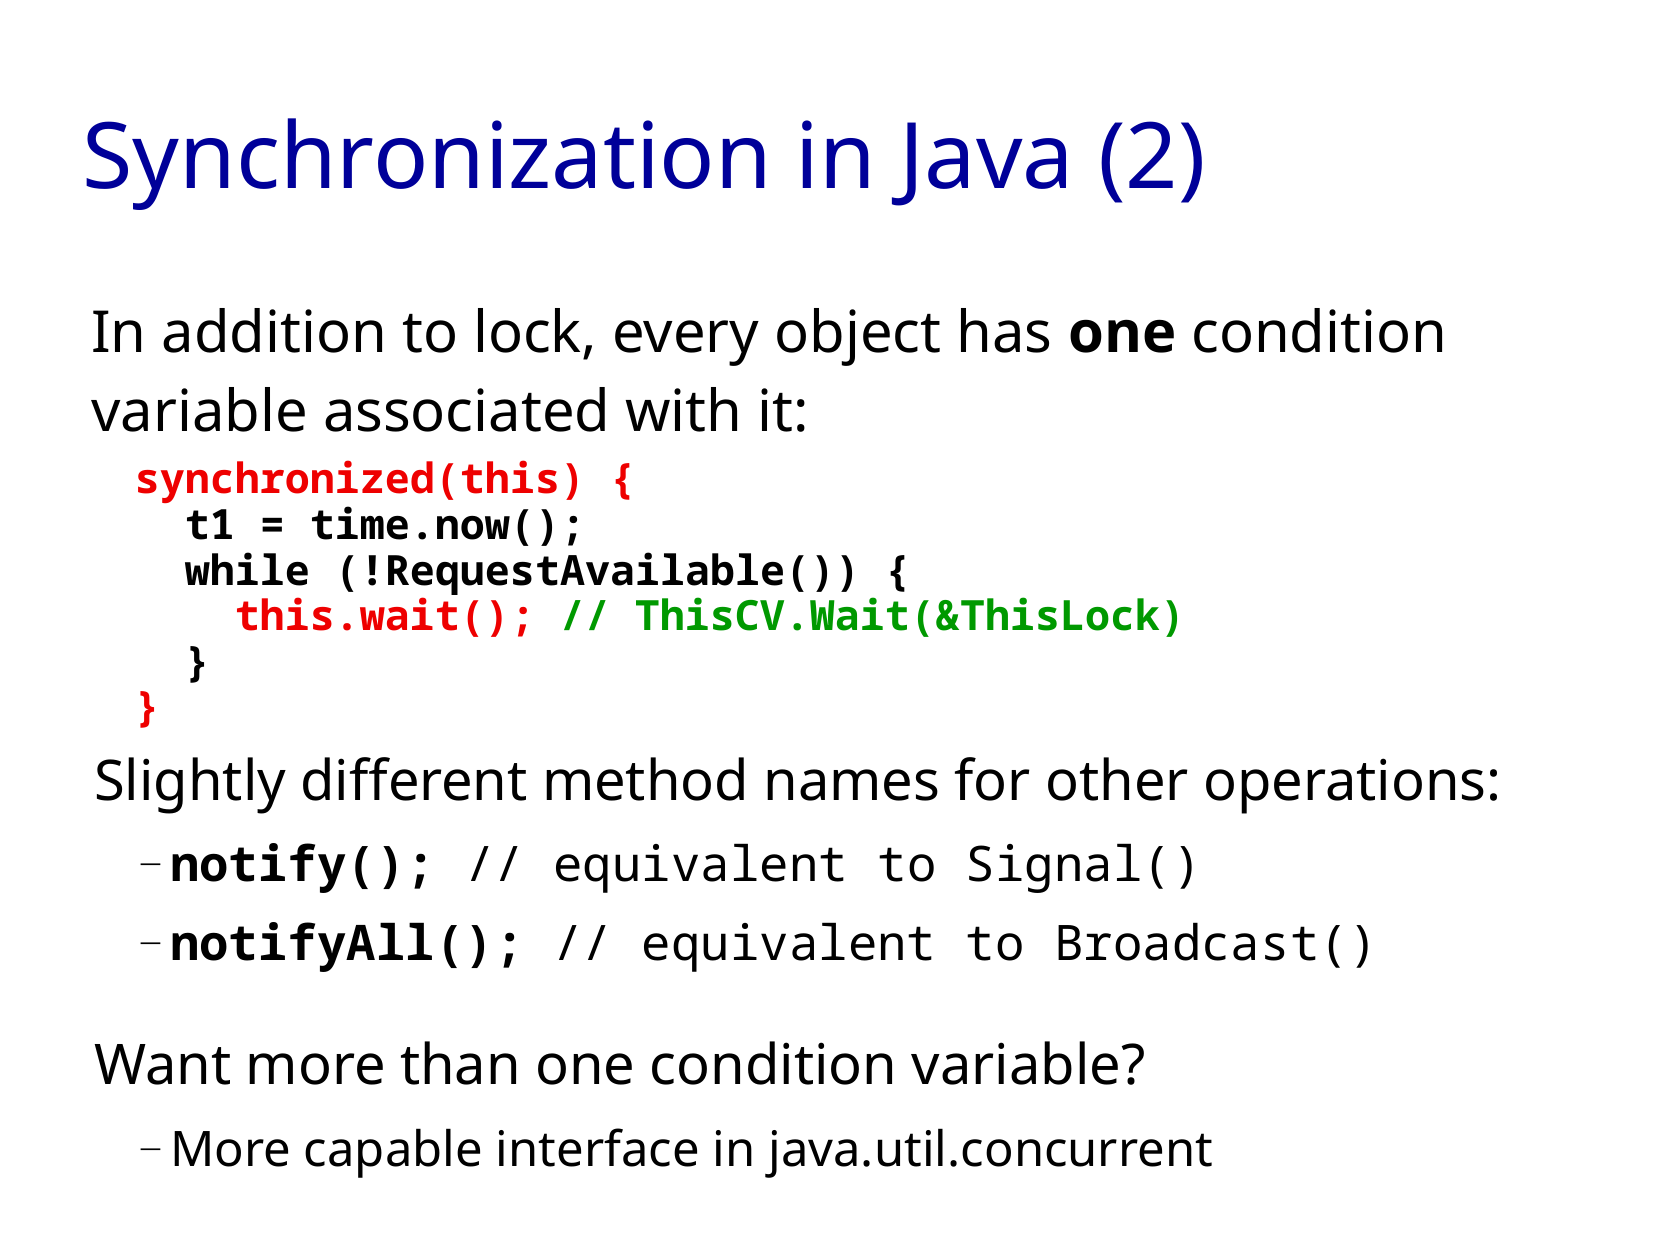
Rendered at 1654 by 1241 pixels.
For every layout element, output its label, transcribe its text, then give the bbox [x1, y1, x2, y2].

list In addition to lock, every object has one condition variable associated with it: [60, 290, 1571, 451]
text_box synchronized(this) { t1 = time.now(); while (!RequestAvailable()) { this.wait(); // ThisCV.Wait(&ThisLock) } } [120, 450, 1526, 729]
list Slightly different method names for other operations: notify(); // equivalent to Signal() notifyAll(); // equivalent to Broadcast() Want more than one condition variable? More capable interface in java.util.concurrent [64, 740, 1576, 1186]
title Synchronization in Java (2) [82, 49, 1571, 257]
